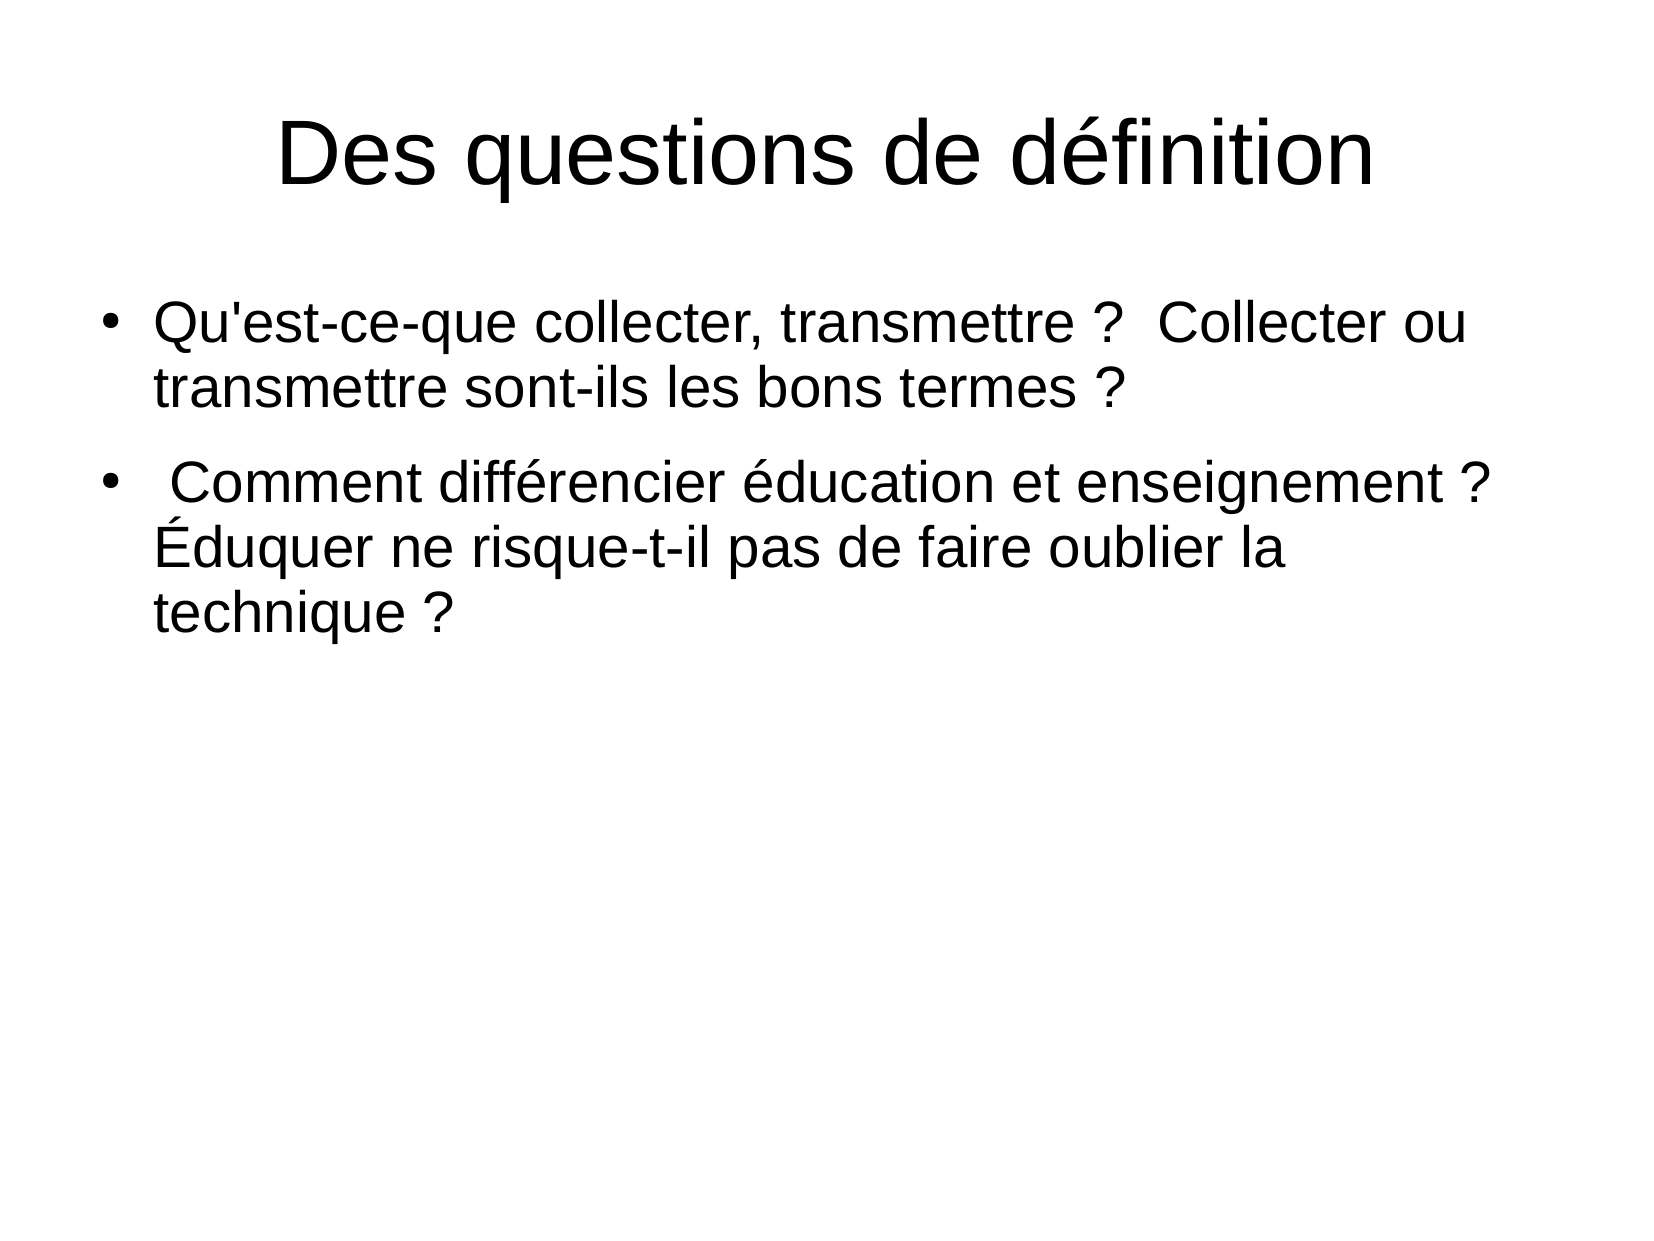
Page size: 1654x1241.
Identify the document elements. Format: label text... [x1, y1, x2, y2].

list Qu'est-ce-que collecter, transmettre ? Collecter ou transmettre sont-ils les bons termes ? Comment différencier éducation et enseignement ? Éduquer ne risque-t-il pas de faire oublier la technique ? [82, 290, 1538, 1010]
title Des questions de définition [82, 49, 1571, 257]
